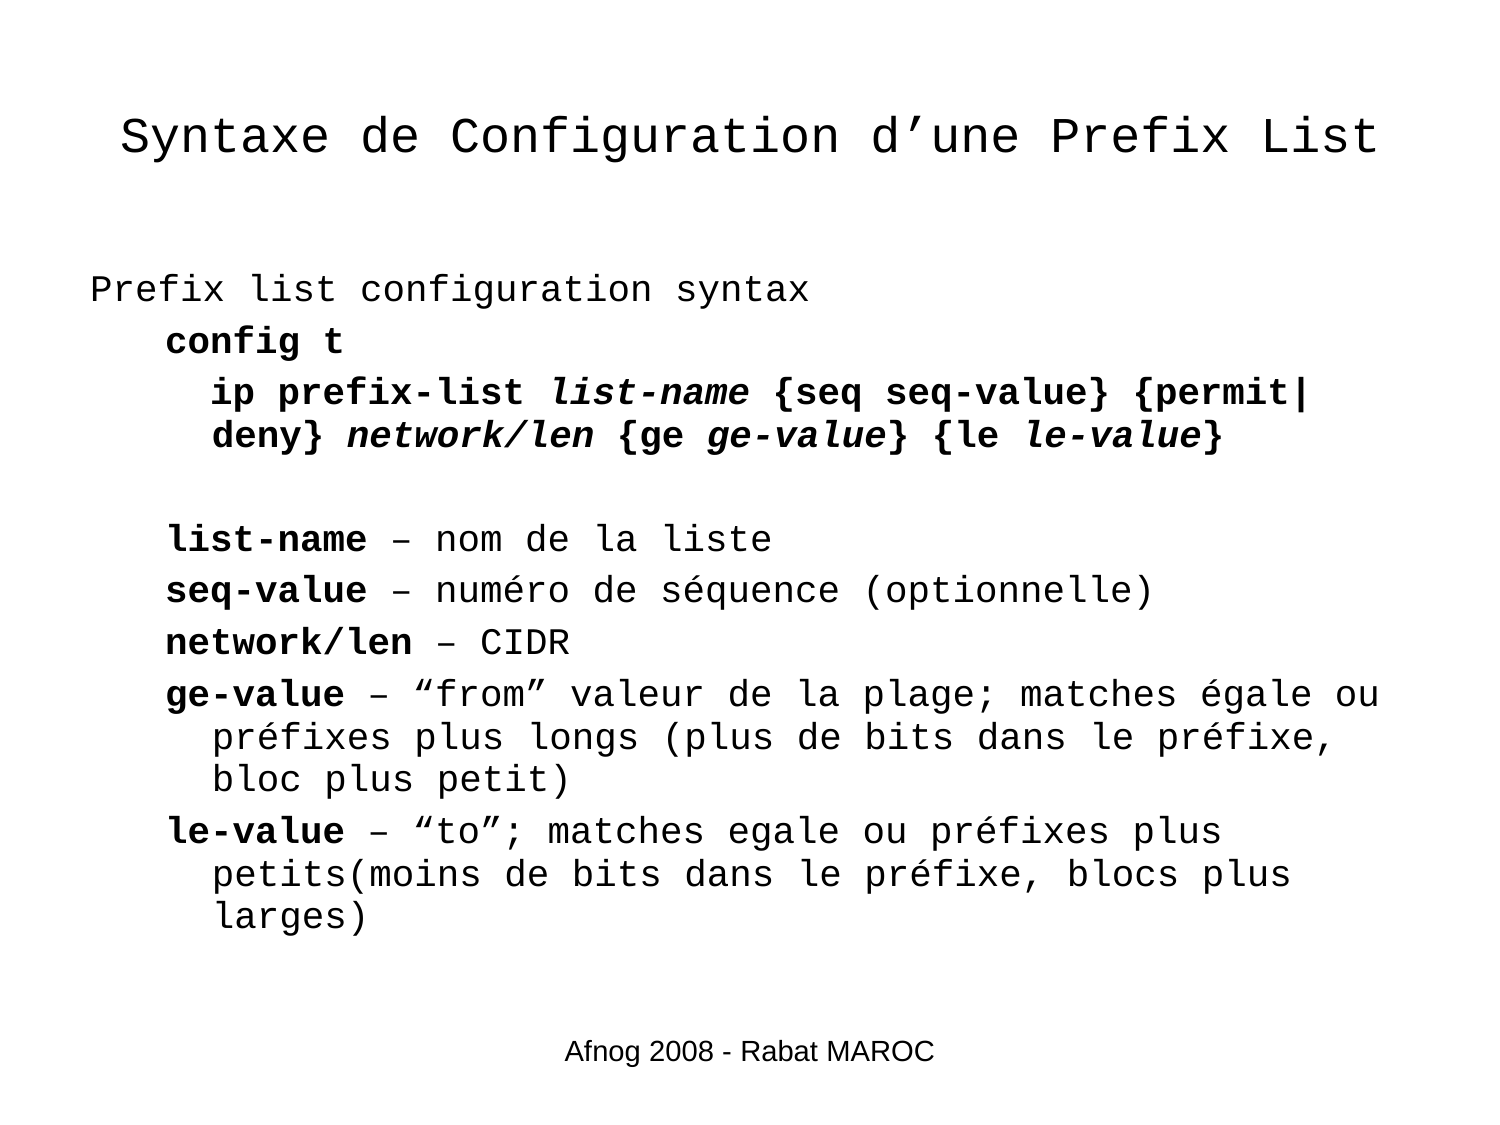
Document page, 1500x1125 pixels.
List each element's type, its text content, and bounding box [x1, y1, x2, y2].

title Syntaxe de Configuration d’une Prefix List [75, 45, 1426, 233]
list Prefix list configuration syntax config t ip prefix-list list-name {seq seq-value} {permit|deny} network/len {ge ge-value} {le le-value} list-name – nom de la liste seq-value – numéro de séquence (optionnelle) network/len – CIDR ge-value – “from” valeur de la plage; matches égale ou préfixes plus longs (plus de bits dans le préfixe, bloc plus petit) le-value – “to”; matches egale ou préfixes plus petits(moins de bits dans le préfixe, blocs plus larges) [75, 262, 1426, 1006]
text_box Afnog 2008 - Rabat MAROC [512, 1024, 988, 1103]
